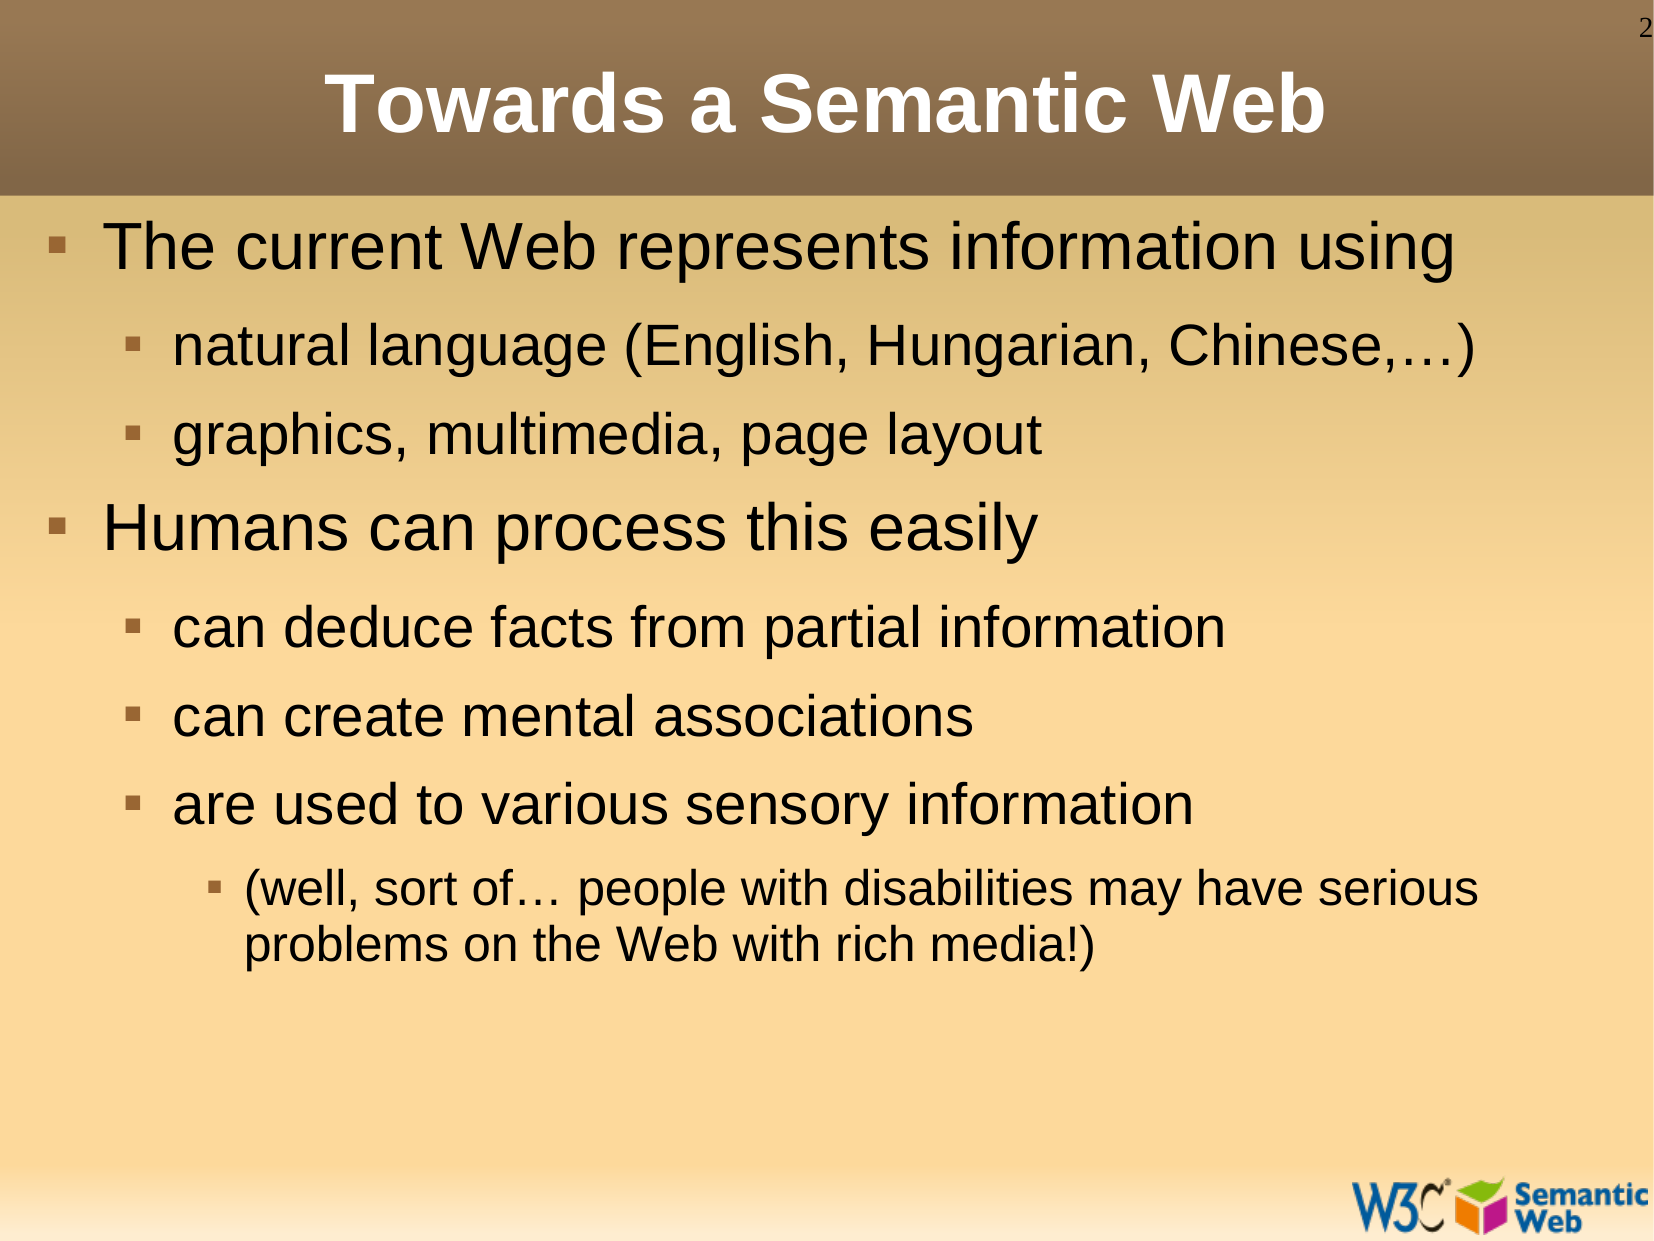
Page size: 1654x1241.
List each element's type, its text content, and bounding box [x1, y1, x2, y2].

title Towards a Semantic Web [0, 0, 1654, 208]
list The current Web represents information using natural language (English, Hungarian, Chinese,…) graphics, multimedia, page layout Humans can process this easily can deduce facts from partial information can create mental associations are used to various sensory information (well, sort of… people with disabilities may have serious problems on the Web with rich media!) [31, 208, 1626, 1180]
picture [0, 208, 1654, 1241]
